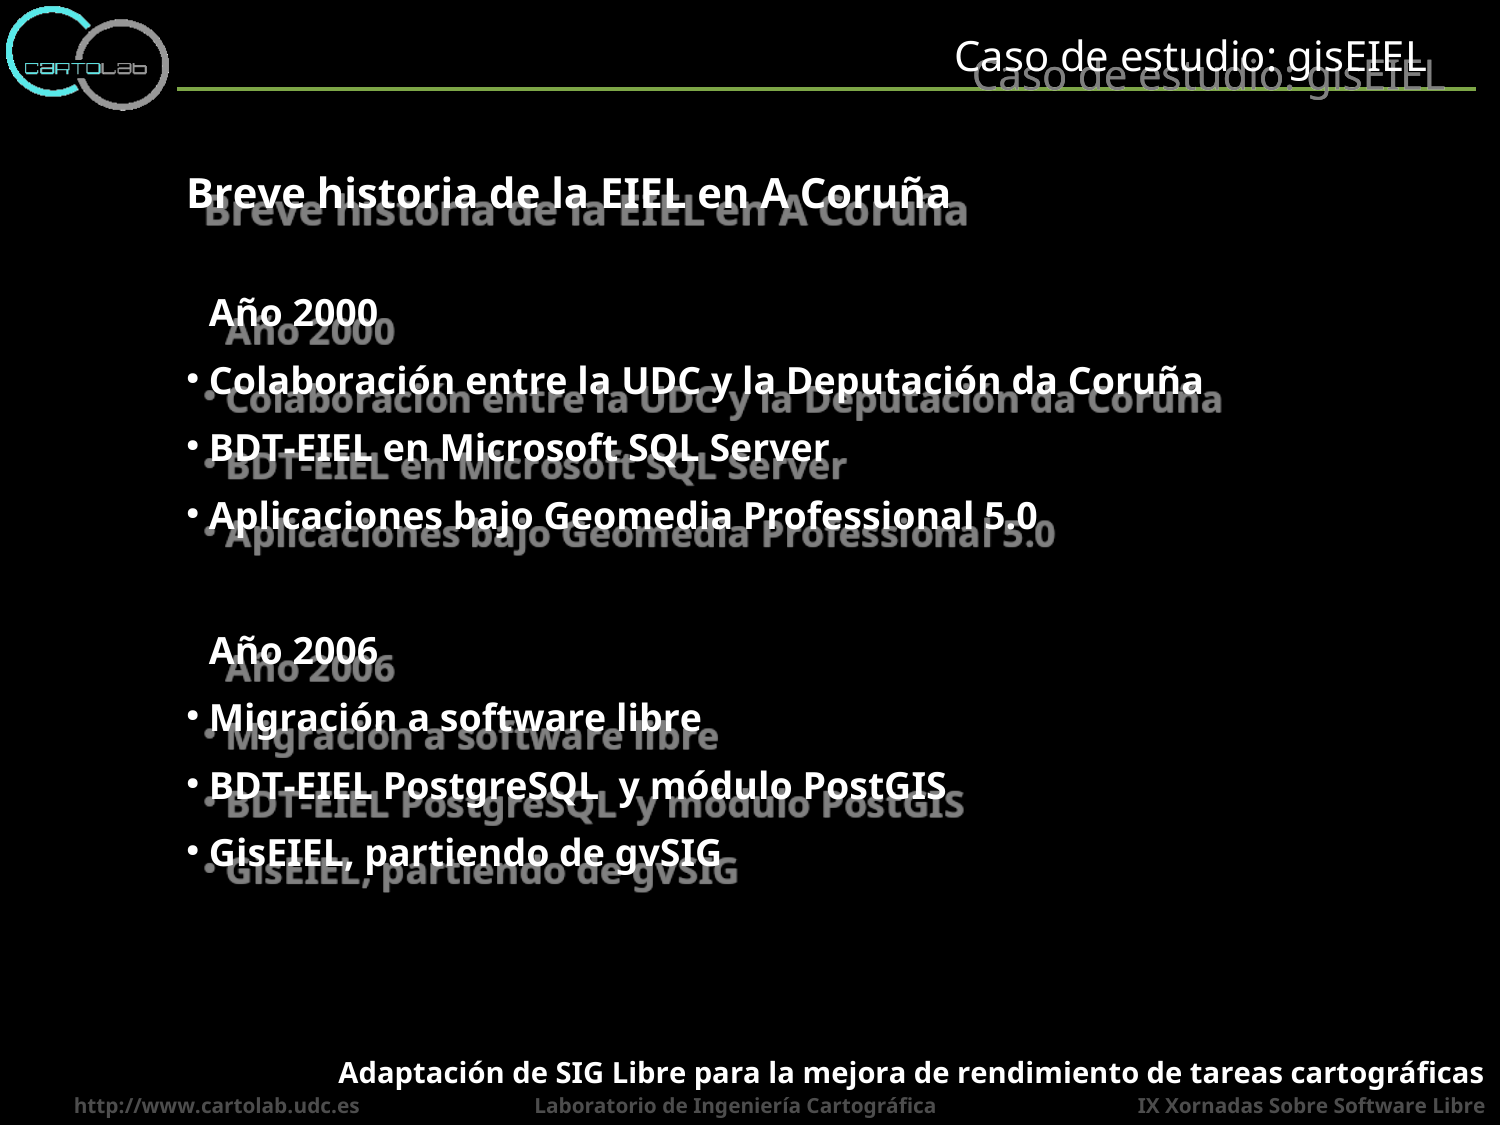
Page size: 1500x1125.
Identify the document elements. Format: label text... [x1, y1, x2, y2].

text_box Caso de estudio: gisEIEL [939, 22, 1490, 88]
text_box Breve historia de la EIEL en A Coruña Año 2000 Colaboración entre la UDC y la Deputación da Coruña BDT-EIEL en Microsoft SQL Server Aplicaciones bajo Geomedia Professional 5.0 Año 2006 Migración a software libre BDT-EIEL PostgreSQL y módulo PostGIS GisEIEL, partiendo de gvSIG [171, 159, 1441, 916]
